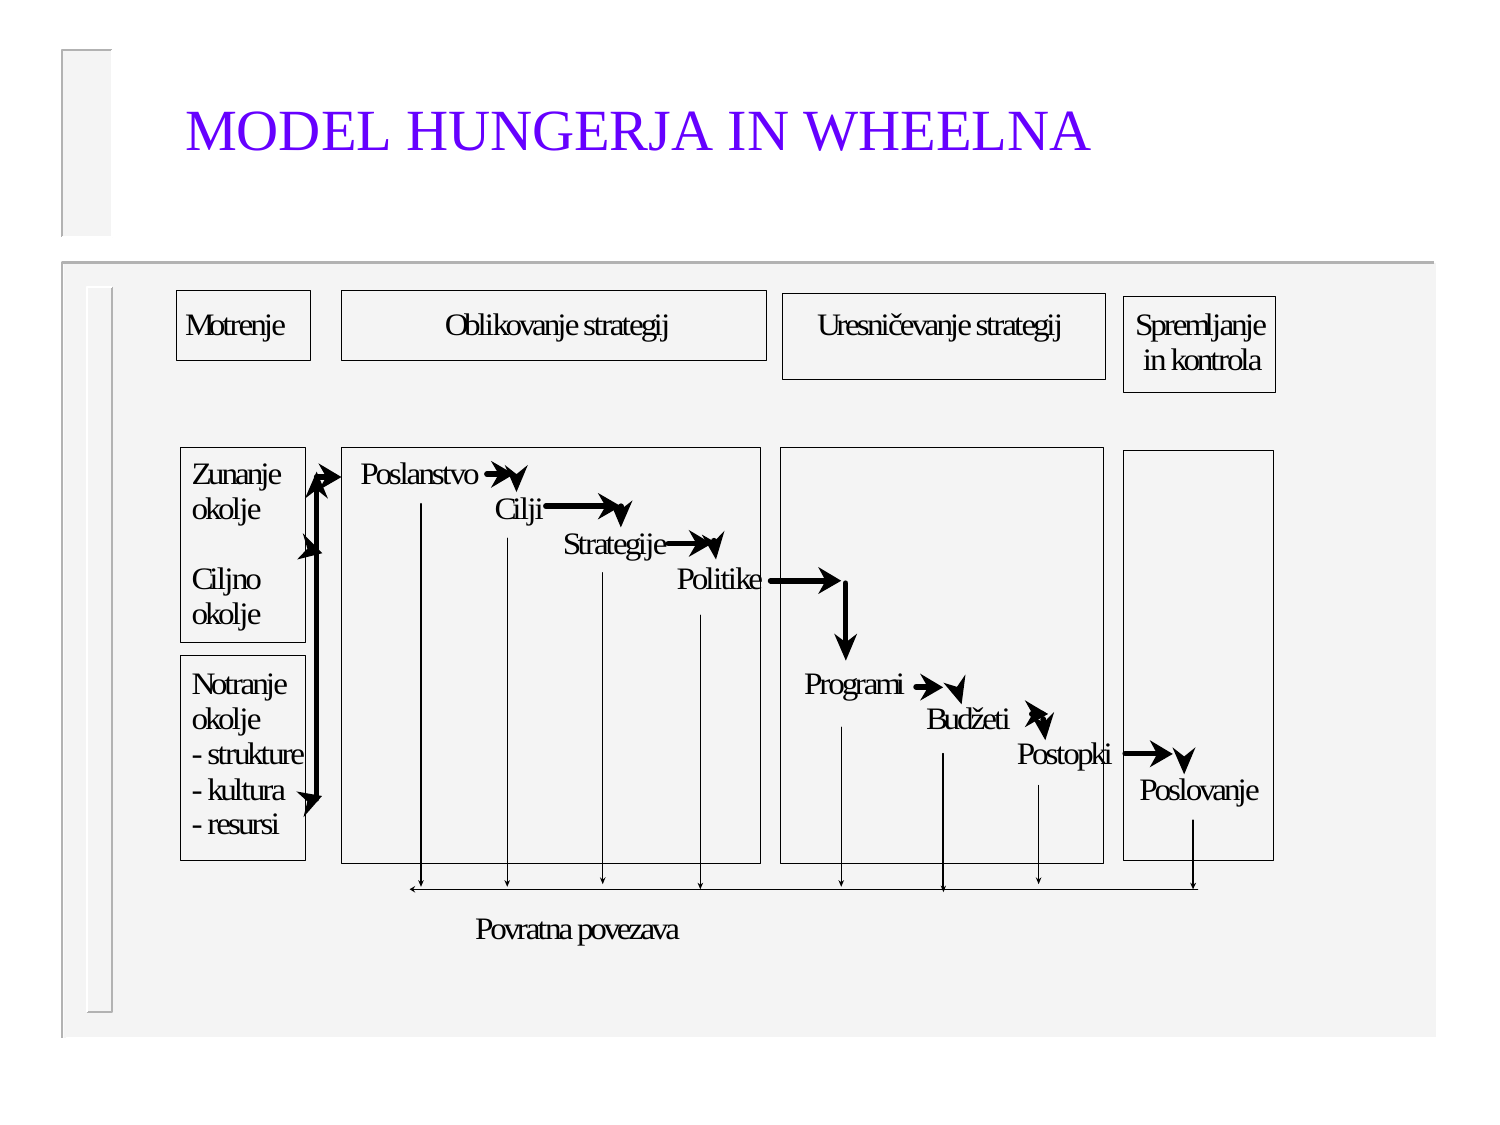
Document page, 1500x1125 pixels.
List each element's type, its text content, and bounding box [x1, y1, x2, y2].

text_box MODEL HUNGERJA IN WHEELNA [0, 84, 1306, 171]
picture [171, 267, 1412, 1012]
